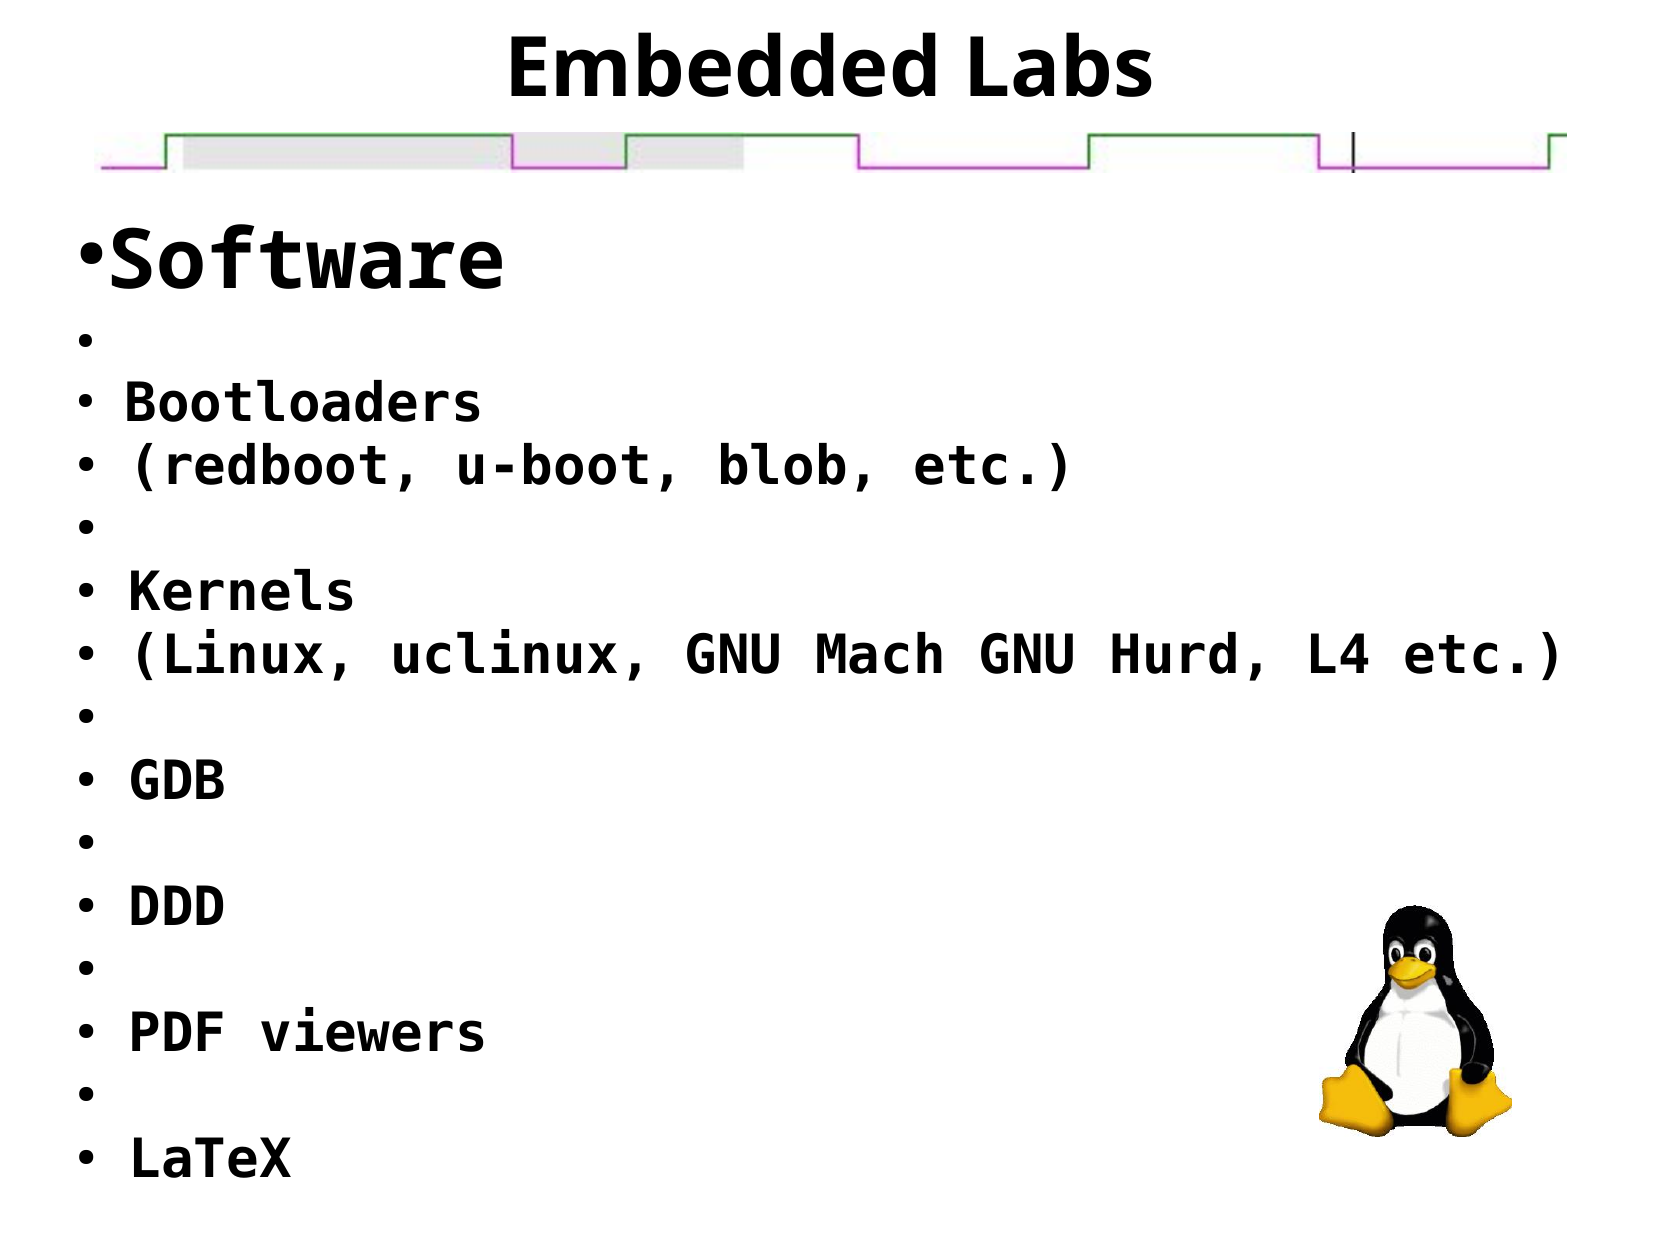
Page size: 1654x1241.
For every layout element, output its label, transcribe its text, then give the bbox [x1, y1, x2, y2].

picture [1319, 905, 1512, 1137]
text_box Embedded Labs [504, 7, 1304, 115]
picture [94, 132, 1567, 173]
text_box Software Bootloaders (redboot, u-boot, blob, etc.) Kernels (Linux, uclinux, GNU Mach GNU Hurd, L4 etc.) GDB DDD PDF viewers LaTeX [76, 199, 1617, 1190]
